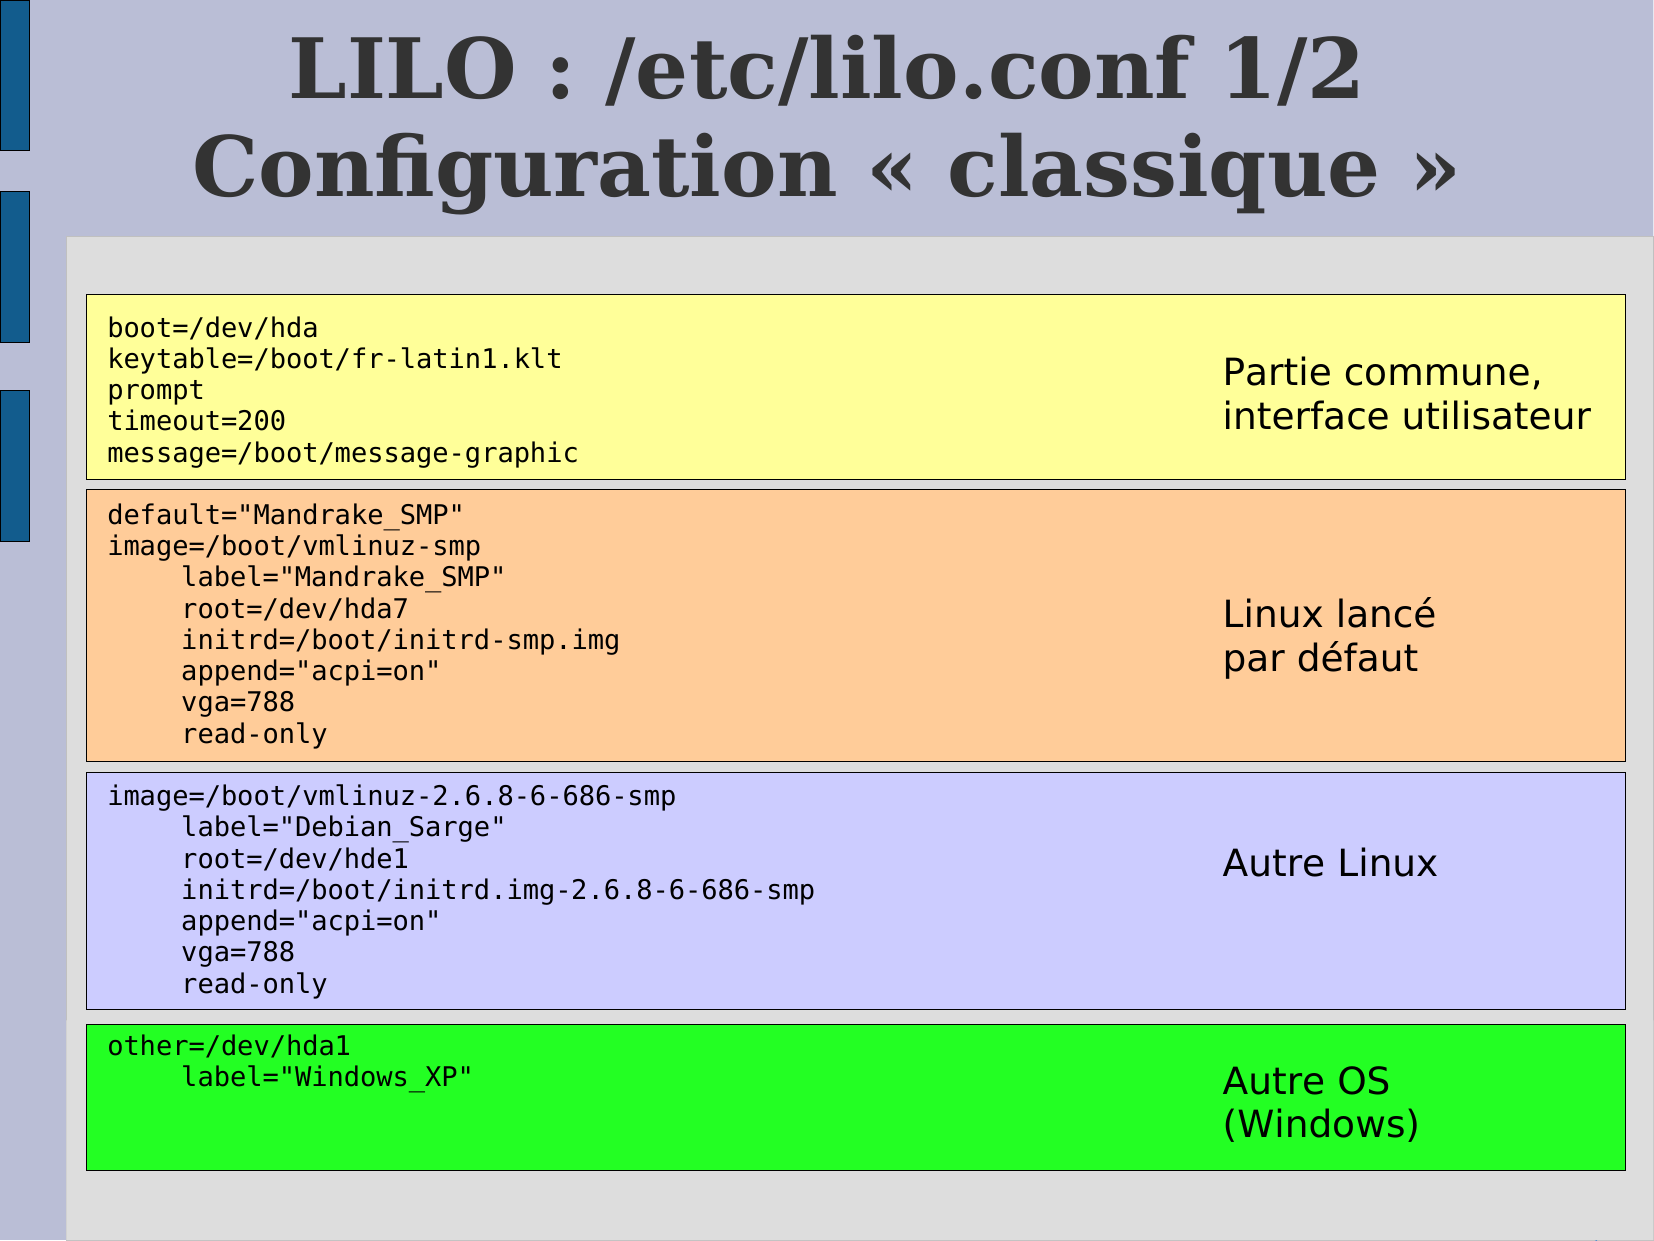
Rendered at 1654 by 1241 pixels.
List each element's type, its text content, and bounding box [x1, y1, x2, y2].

text_box [970, 489, 1626, 762]
text_box Autre Linux [1207, 833, 1449, 893]
text_box Partie commune, interface utilisateur [1207, 343, 1598, 446]
text_box boot=/dev/hda keytable=/boot/fr-latin1.klt prompt timeout=200 message=/boot/message-graphic default="Mandrake_SMP" image=/boot/vmlinuz-smp label="Mandrake_SMP" root=/dev/hda7 initrd=/boot/initrd-smp.img append="acpi=on" vga=788 read-only image=/boot/vmlinuz-2.6.8-6-686-smp label="Debian_Sarge" root=/dev/hde1 initrd=/boot/initrd.img-2.6.8-6-686-smp append="acpi=on" vga=788 read-only other=/dev/hda1 label="Windows_XP" [92, 304, 970, 1163]
text_box [970, 772, 1626, 1010]
text_box [66, 1020, 1654, 1241]
text_box [164, 364, 777, 1124]
text_box Autre OS (Windows) [1207, 1052, 1432, 1155]
text_box [86, 294, 1626, 480]
text_box Linux lancé par défaut [1207, 585, 1447, 688]
text_box [86, 489, 92, 762]
text_box [86, 772, 92, 1010]
title LILO : /etc/lilo.conf 1/2 Configuration « classique » [121, 14, 1534, 222]
